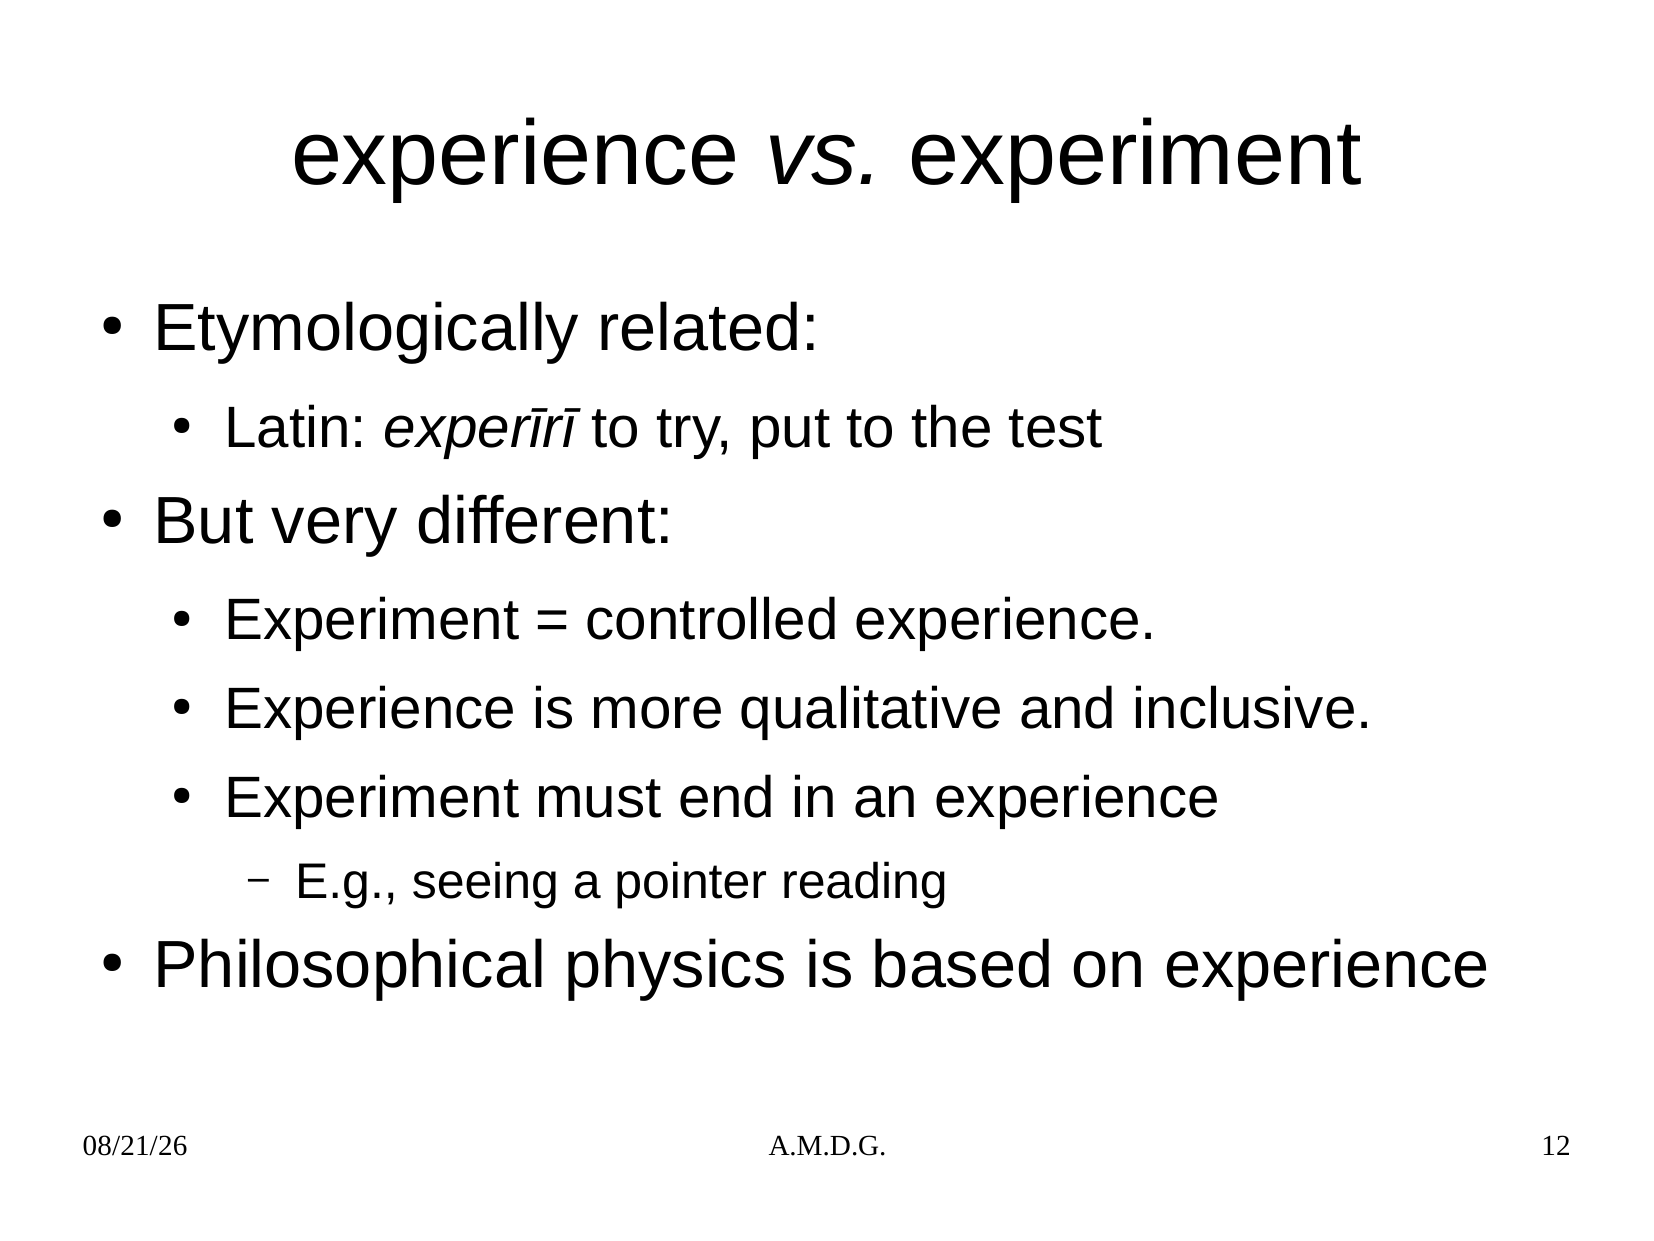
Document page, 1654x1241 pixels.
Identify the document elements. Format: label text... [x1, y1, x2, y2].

list Etymologically related: Latin: experīrī to try, put to the test But very different: Experiment = controlled experience. Experience is more qualitative and inclusive. Experiment must end in an experience E.g., seeing a pointer reading Philosophical physics is based on experience [82, 290, 1571, 1109]
title experience vs. experiment [82, 49, 1571, 257]
